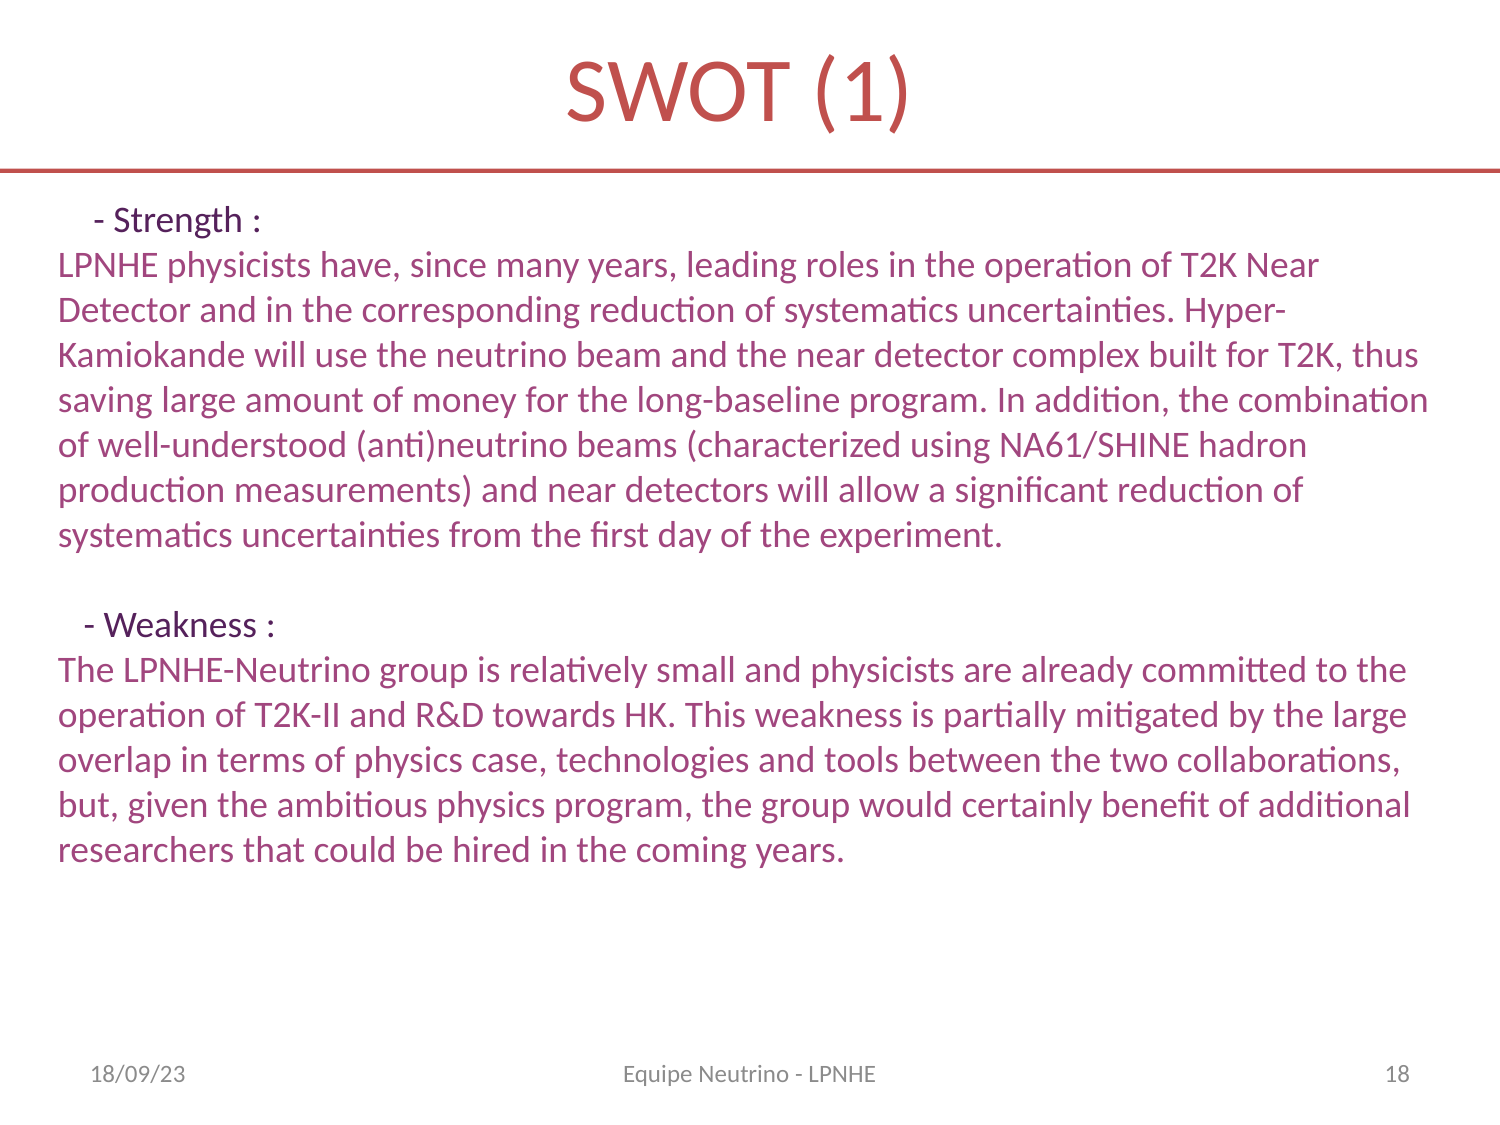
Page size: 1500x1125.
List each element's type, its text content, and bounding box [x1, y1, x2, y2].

text_box - Strength : LPNHE physicists have, since many years, leading roles in the operation of T2K Near Detector and in the corresponding reduction of systematics uncertainties. Hyper-Kamiokande will use the neutrino beam and the near detector complex built for T2K, thus saving large amount of money for the long-baseline program. In addition, the combination of well-understood (anti)neutrino beams (characterized using NA61/SHINE hadron production measurements) and near detectors will allow a significant reduction of systematics uncertainties from the first day of the experiment. - Weakness : The LPNHE-Neutrino group is relatively small and physicists are already committed to the operation of T2K-II and R&D towards HK. This weakness is partially mitigated by the large overlap in terms of physics case, technologies and tools between the two collaborations, but, given the ambitious physics program, the group would certainly benefit of additional researchers that could be hired in the coming years. [43, 187, 1460, 1043]
text_box SWOT (1) [75, 29, 1425, 141]
text_box 18/09/23 [74, 1042, 425, 1103]
text_box Equipe Neutrino - LPNHE [512, 1042, 988, 1103]
text_box <number> [1074, 1042, 1425, 1103]
